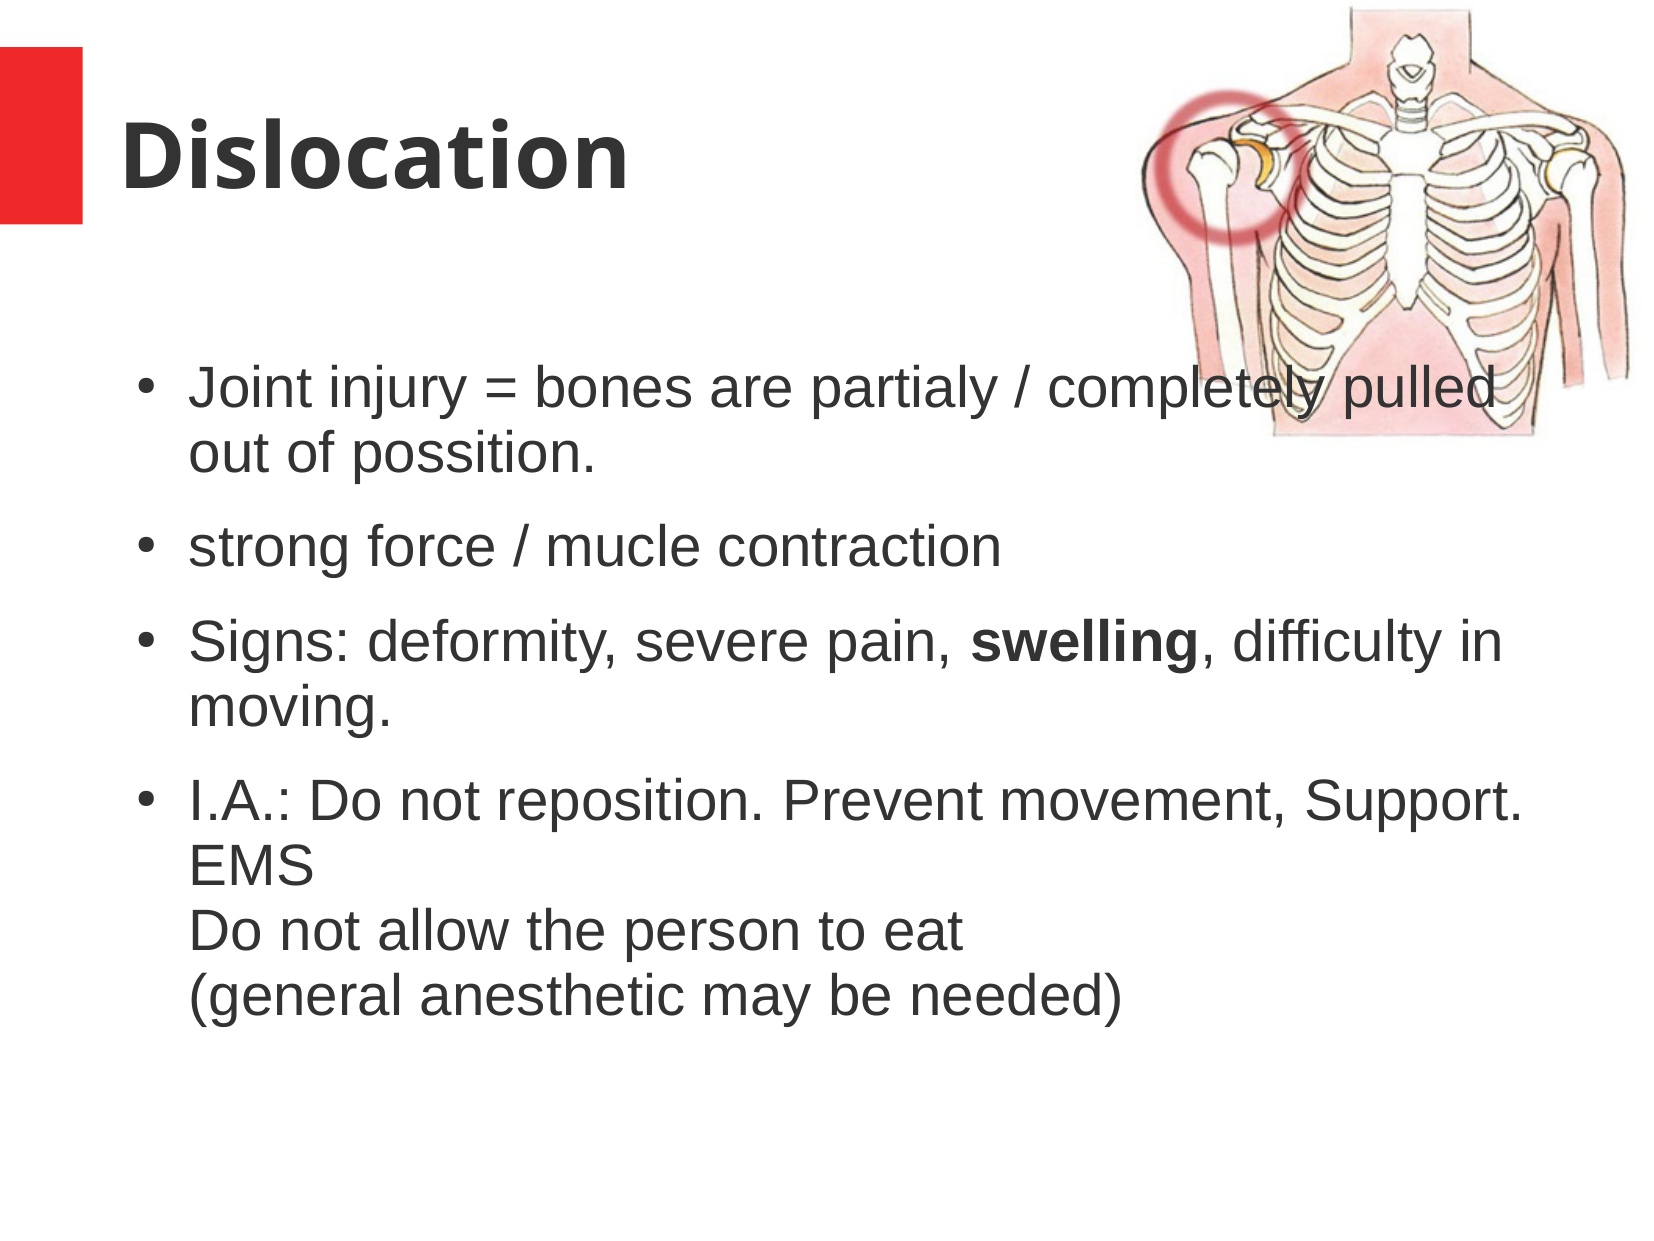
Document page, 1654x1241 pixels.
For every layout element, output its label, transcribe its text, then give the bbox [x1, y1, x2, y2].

title Dislocation [118, 49, 1571, 257]
list Joint injury = bones are partialy / completely pulled out of possition. strong force / mucle contraction Signs: deformity, severe pain, swelling, difficulty in moving. I.A.: Do not reposition. Prevent movement, Support. EMS Do not allow the person to eat (general anesthetic may be needed) [118, 354, 1536, 1074]
picture [1122, 0, 1654, 449]
